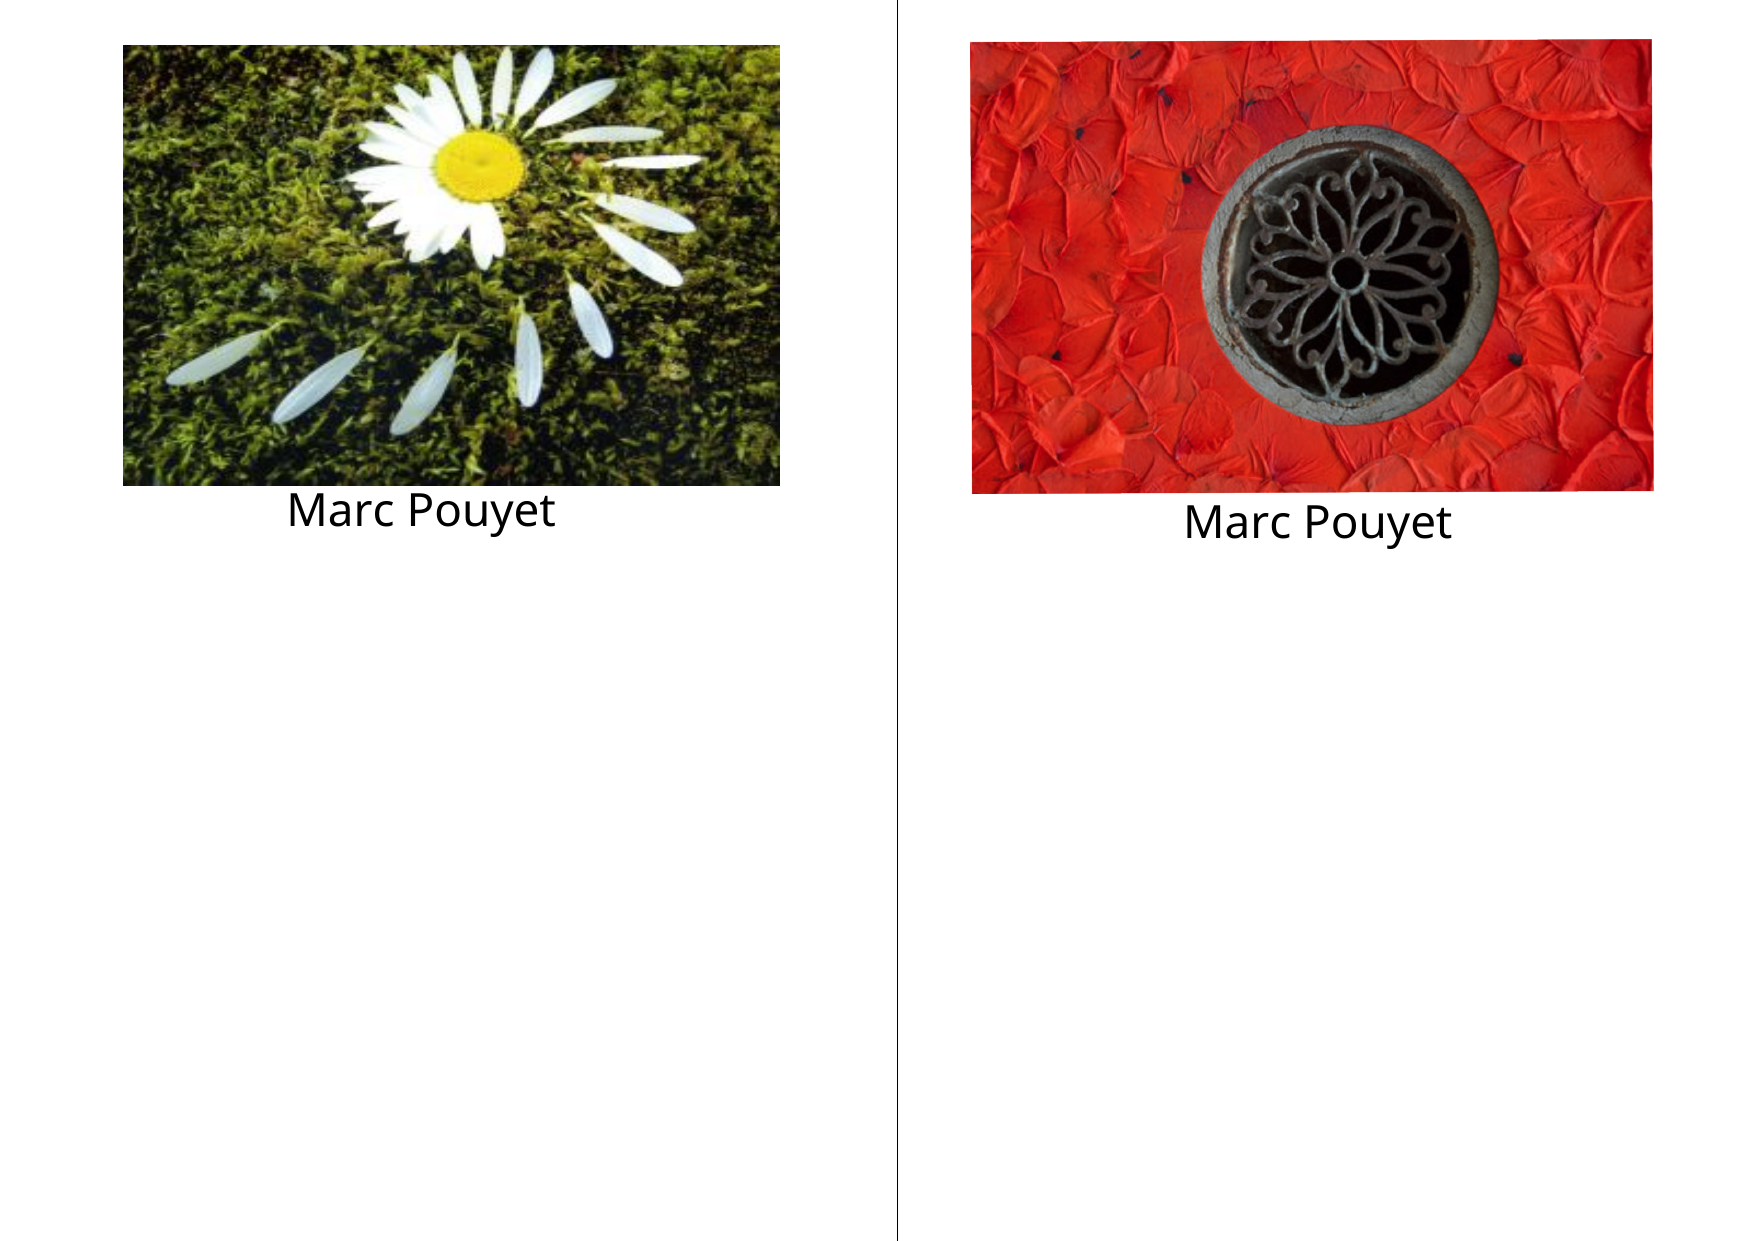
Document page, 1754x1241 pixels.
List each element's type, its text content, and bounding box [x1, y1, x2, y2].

text_box Marc Pouyet [271, 486, 733, 544]
picture [123, 45, 780, 486]
text_box Marc Pouyet [1168, 492, 1501, 556]
picture [969, 38, 1654, 494]
